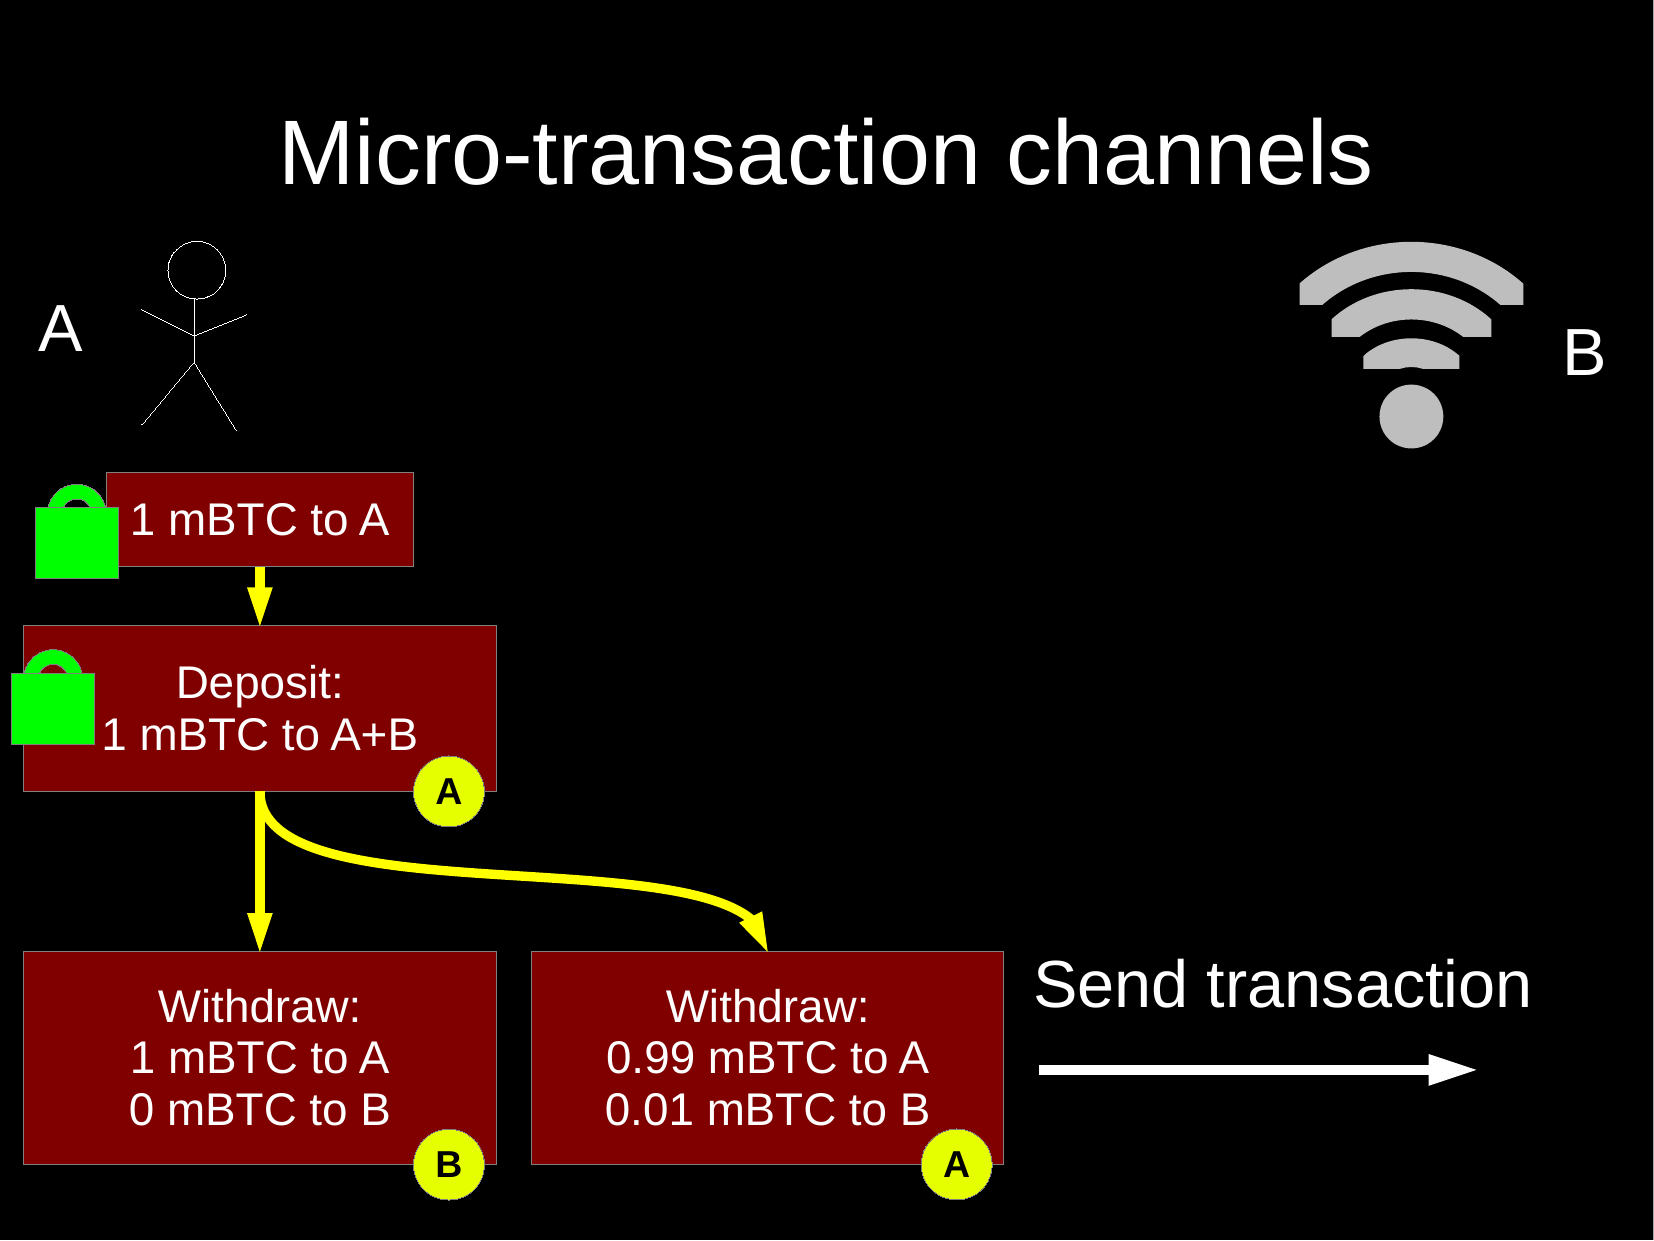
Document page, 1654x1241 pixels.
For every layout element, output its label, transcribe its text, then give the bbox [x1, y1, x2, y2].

picture [1275, 200, 1548, 473]
text_box A [921, 1128, 993, 1200]
text_box [11, 649, 95, 745]
text_box Withdraw: 0.99 mBTC to A 0.01 mBTC to B [531, 951, 1004, 1165]
text_box [35, 484, 119, 579]
text_box Deposit: 1 mBTC to A+B [23, 625, 497, 792]
text_box 1 mBTC to A [106, 472, 414, 567]
text_box A [413, 755, 485, 827]
text_box B [413, 1129, 485, 1201]
text_box Withdraw: 1 mBTC to A 0 mBTC to B [23, 951, 497, 1165]
text_box Send transaction [1018, 939, 1551, 1030]
text_box A [23, 283, 98, 374]
text_box B [1547, 307, 1622, 397]
title Micro-transaction channels [82, 49, 1571, 257]
